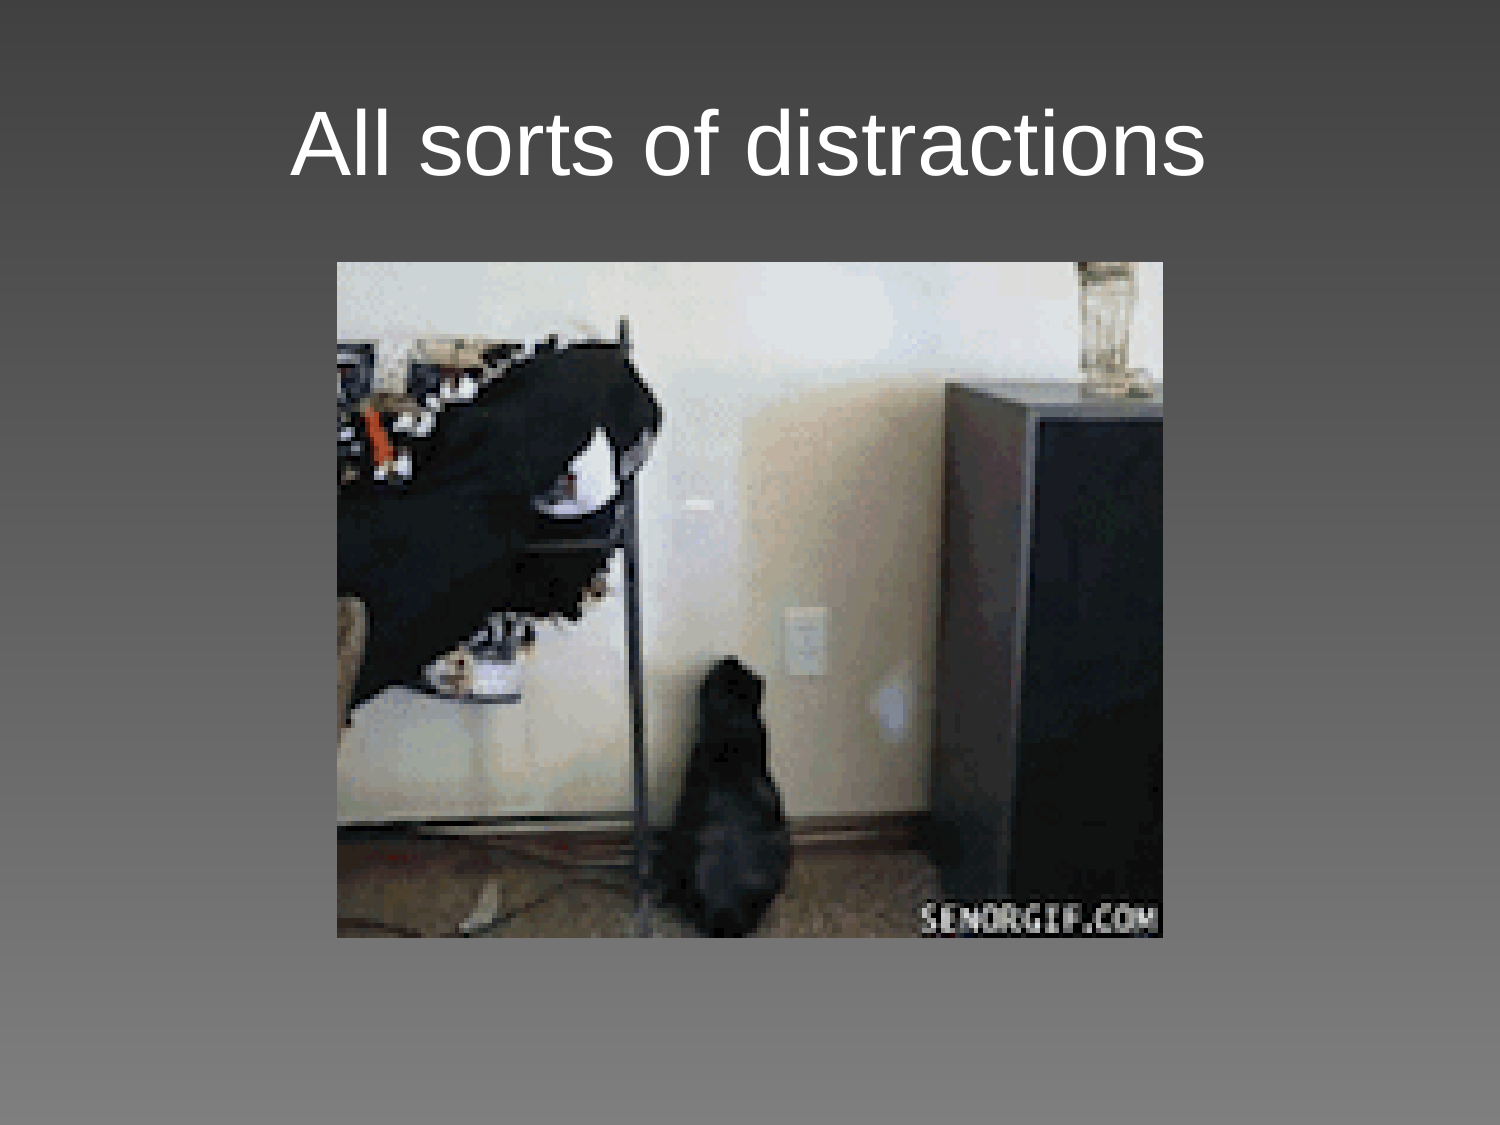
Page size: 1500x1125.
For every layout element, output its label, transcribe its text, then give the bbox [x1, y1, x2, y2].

title All sorts of distractions [75, 44, 1426, 233]
picture [337, 262, 1163, 938]
